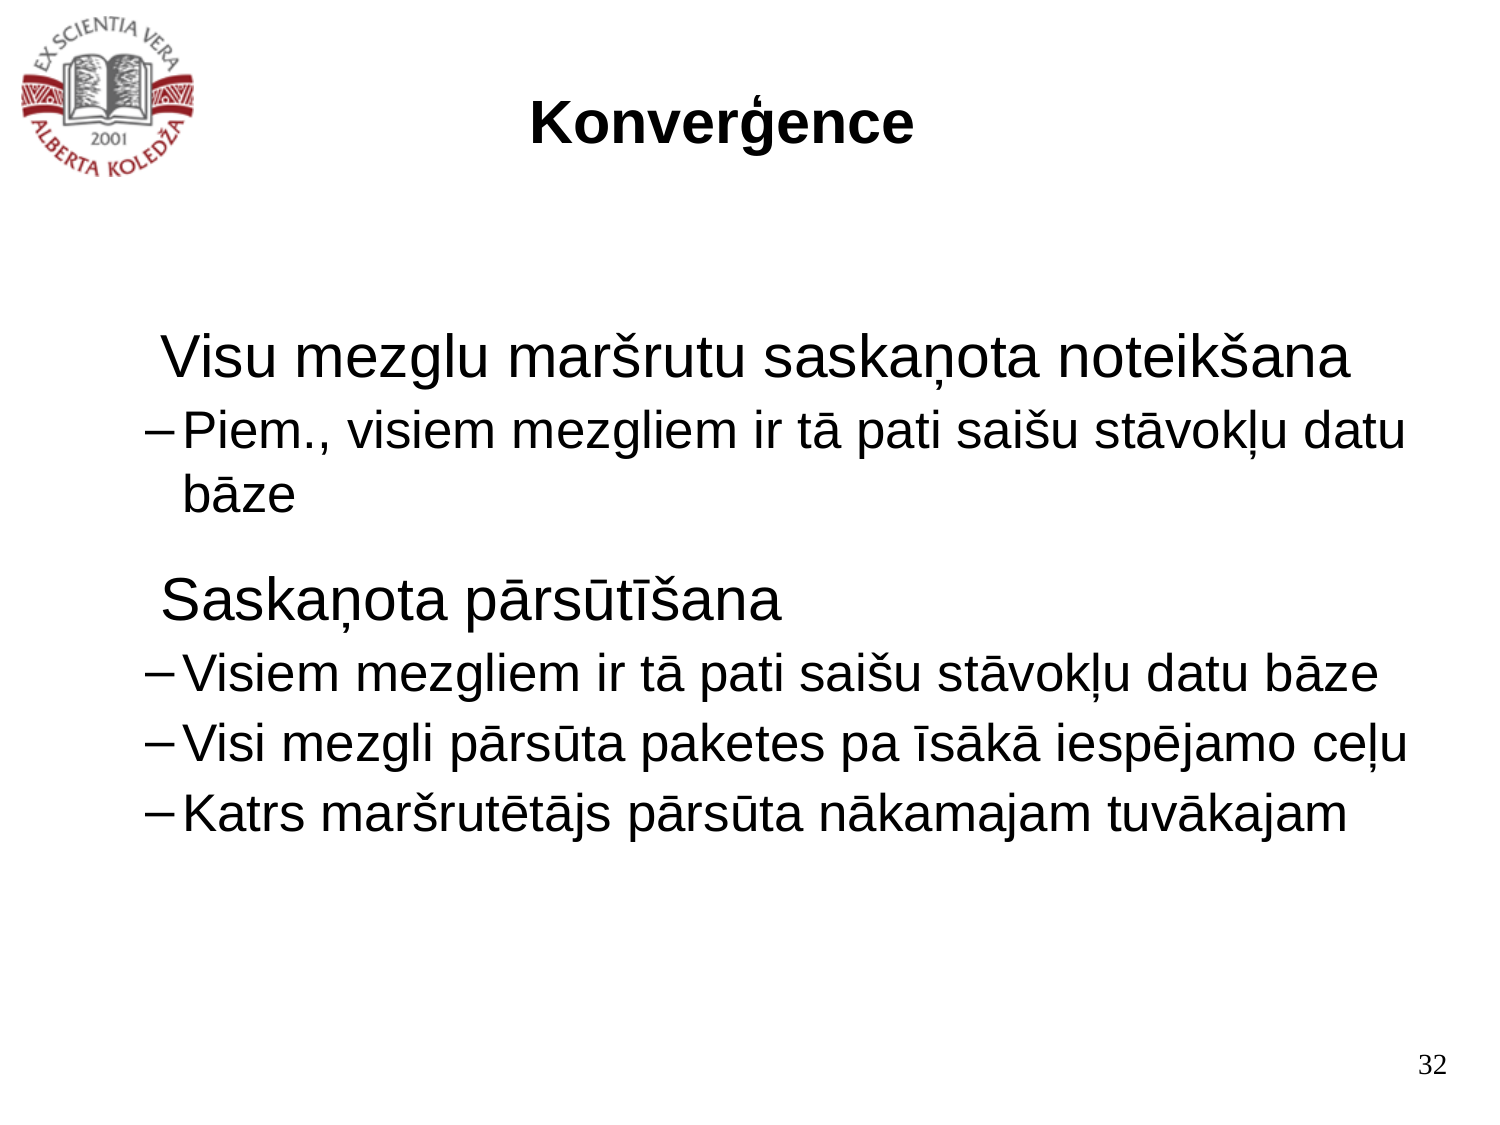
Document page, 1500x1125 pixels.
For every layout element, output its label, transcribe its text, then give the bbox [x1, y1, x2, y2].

title Konverģence [50, 62, 1374, 175]
picture [21, 16, 194, 177]
list Visu mezglu maršrutu saskaņota noteikšana Piem., visiem mezgliem ir tā pati saišu stāvokļu datu bāze Saskaņota pārsūtīšana Visiem mezgliem ir tā pati saišu stāvokļu datu bāze Visi mezgli pārsūta paketes pa īsākā iespējamo ceļu Katrs maršrutētājs pārsūta nākamajam tuvākajam [74, 200, 1463, 1101]
